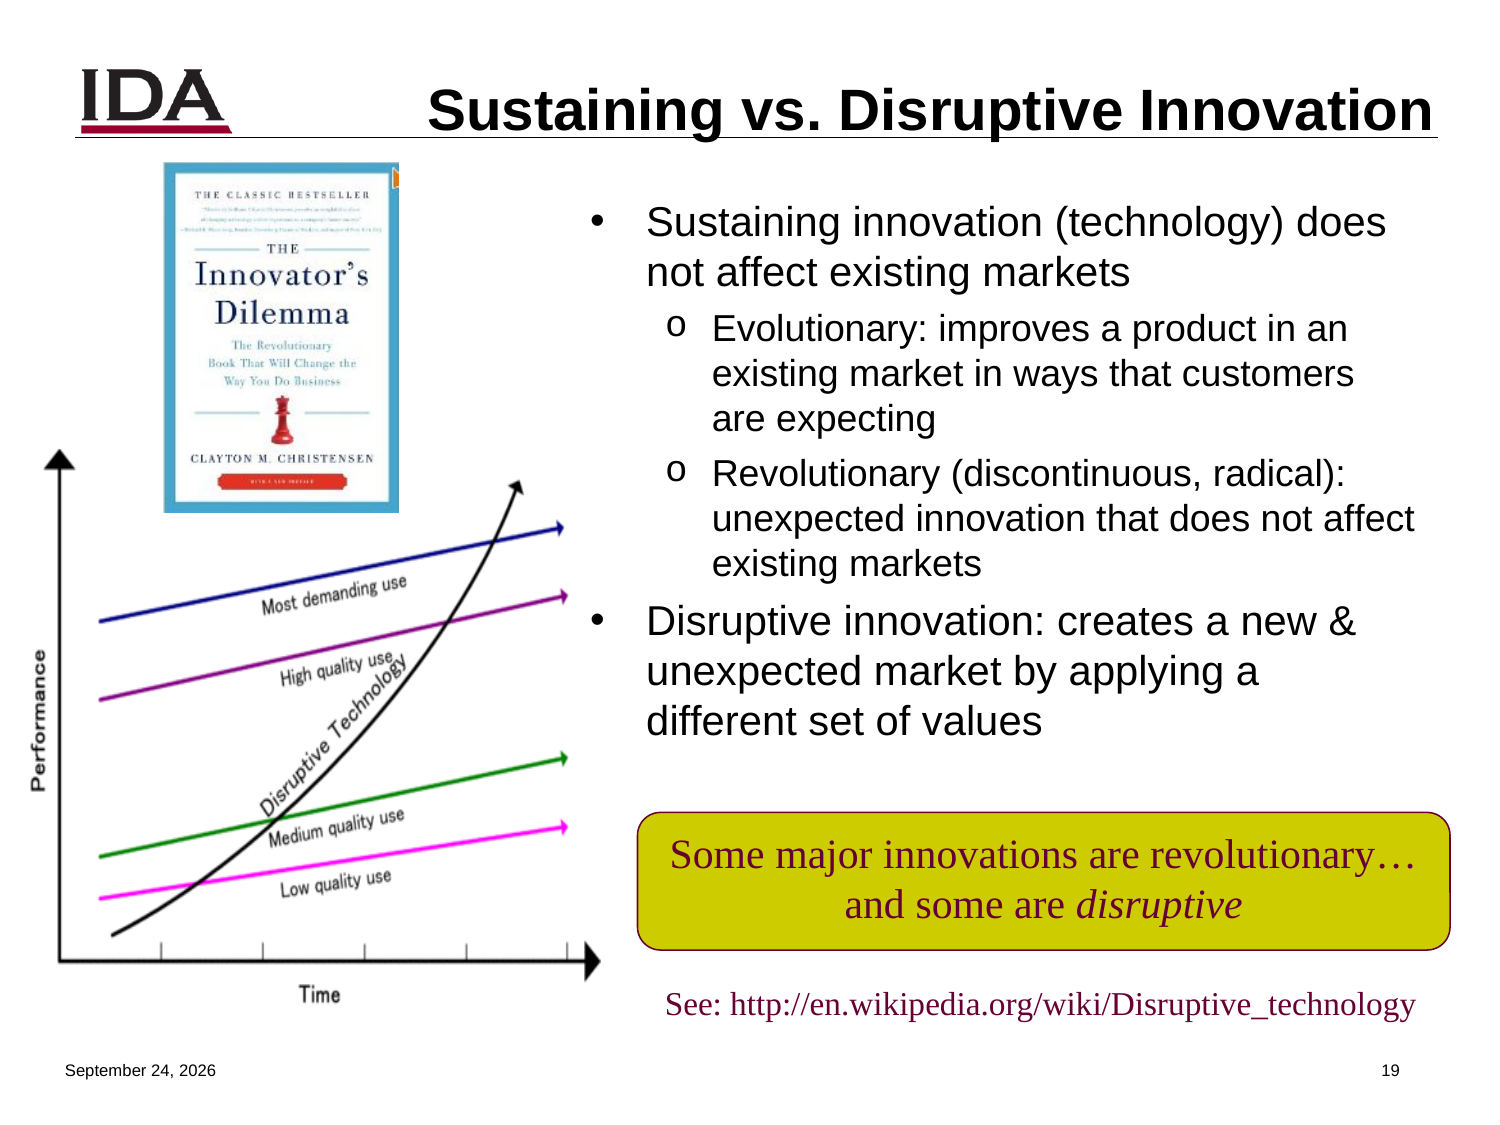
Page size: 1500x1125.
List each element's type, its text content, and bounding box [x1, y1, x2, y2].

title Sustaining vs. Disruptive Innovation [350, 24, 1450, 150]
picture [77, 65, 233, 138]
text_box November 9, 2011 [49, 1012, 363, 1088]
list Sustaining innovation (technology) does not affect existing markets Evolutionary: improves a product in an existing market in ways that customers are expecting Revolutionary (discontinuous, radical): unexpected innovation that does not affect existing markets Disruptive innovation: creates a new & unexpected market by applying a different set of values [574, 187, 1434, 1013]
text_box Some major innovations are revolutionary… and some are disruptive [637, 812, 1451, 951]
picture [24, 162, 574, 1011]
text_box <number> [1102, 1031, 1415, 1088]
text_box See: http://en.wikipedia.org/wiki/Disruptive_technology [649, 974, 1480, 1031]
